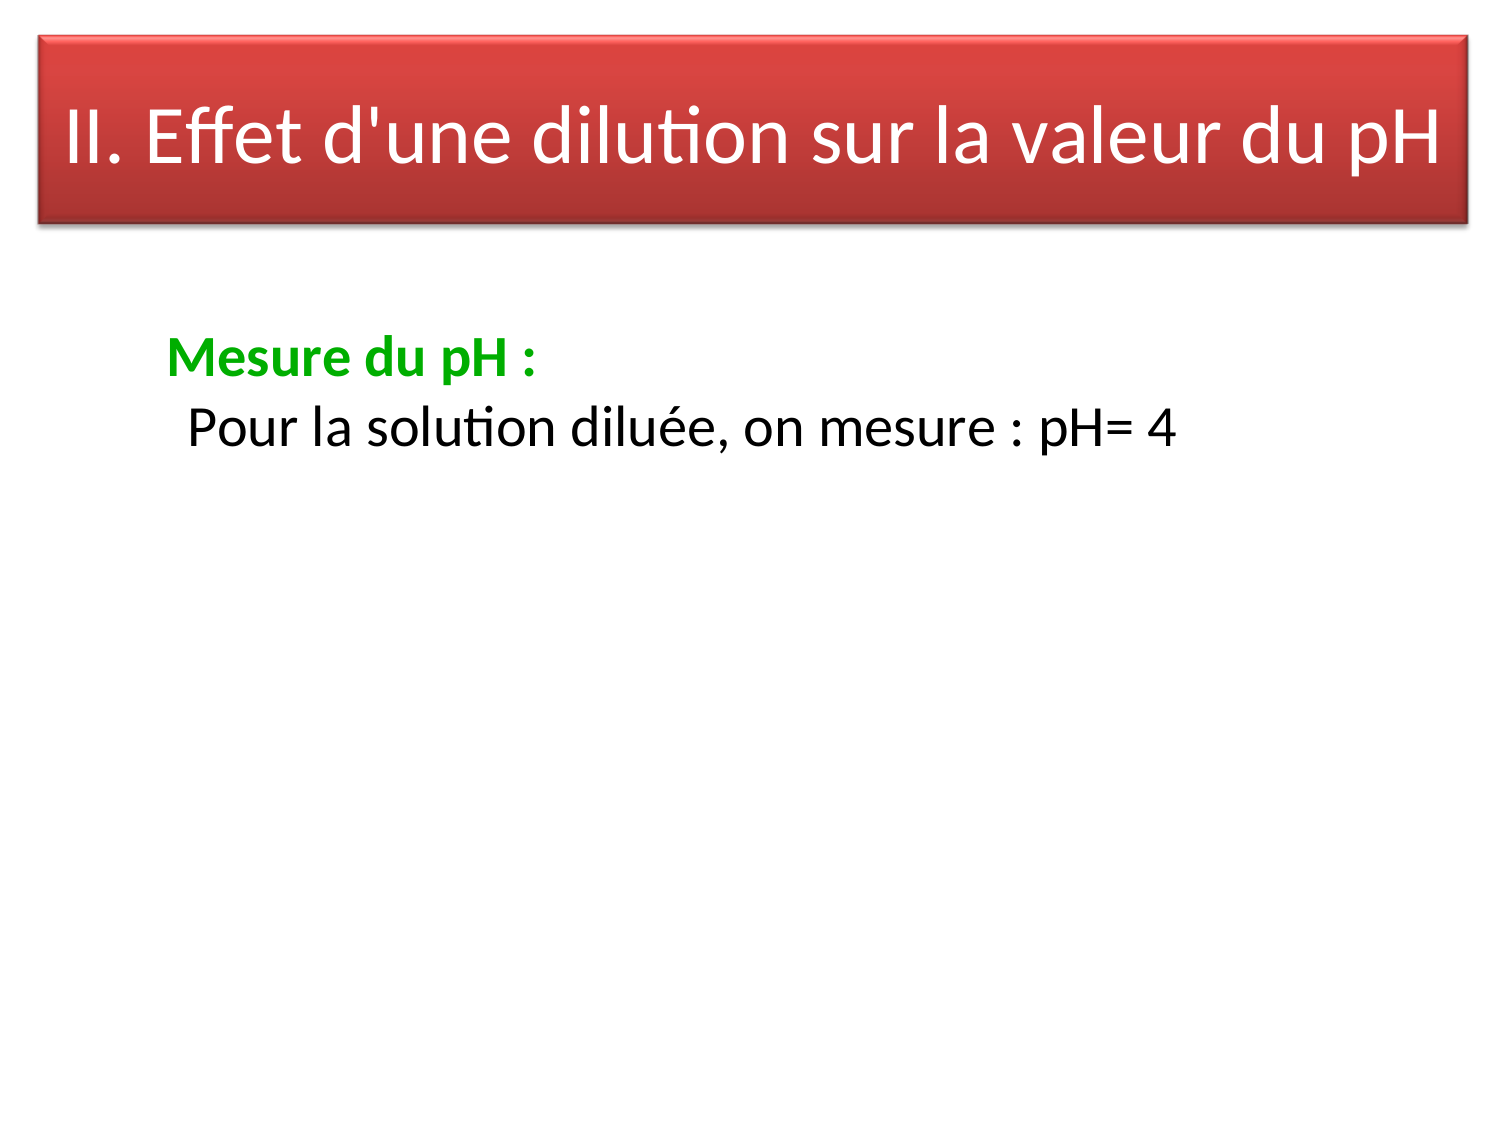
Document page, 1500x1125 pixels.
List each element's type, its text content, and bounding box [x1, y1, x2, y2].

text_box II. Effet d'une dilution sur la valeur du pH [40, 36, 1467, 224]
picture [29, 30, 1477, 237]
text_box Mesure du pH : Pour la solution diluée, on mesure : pH= 4 [151, 311, 1270, 814]
